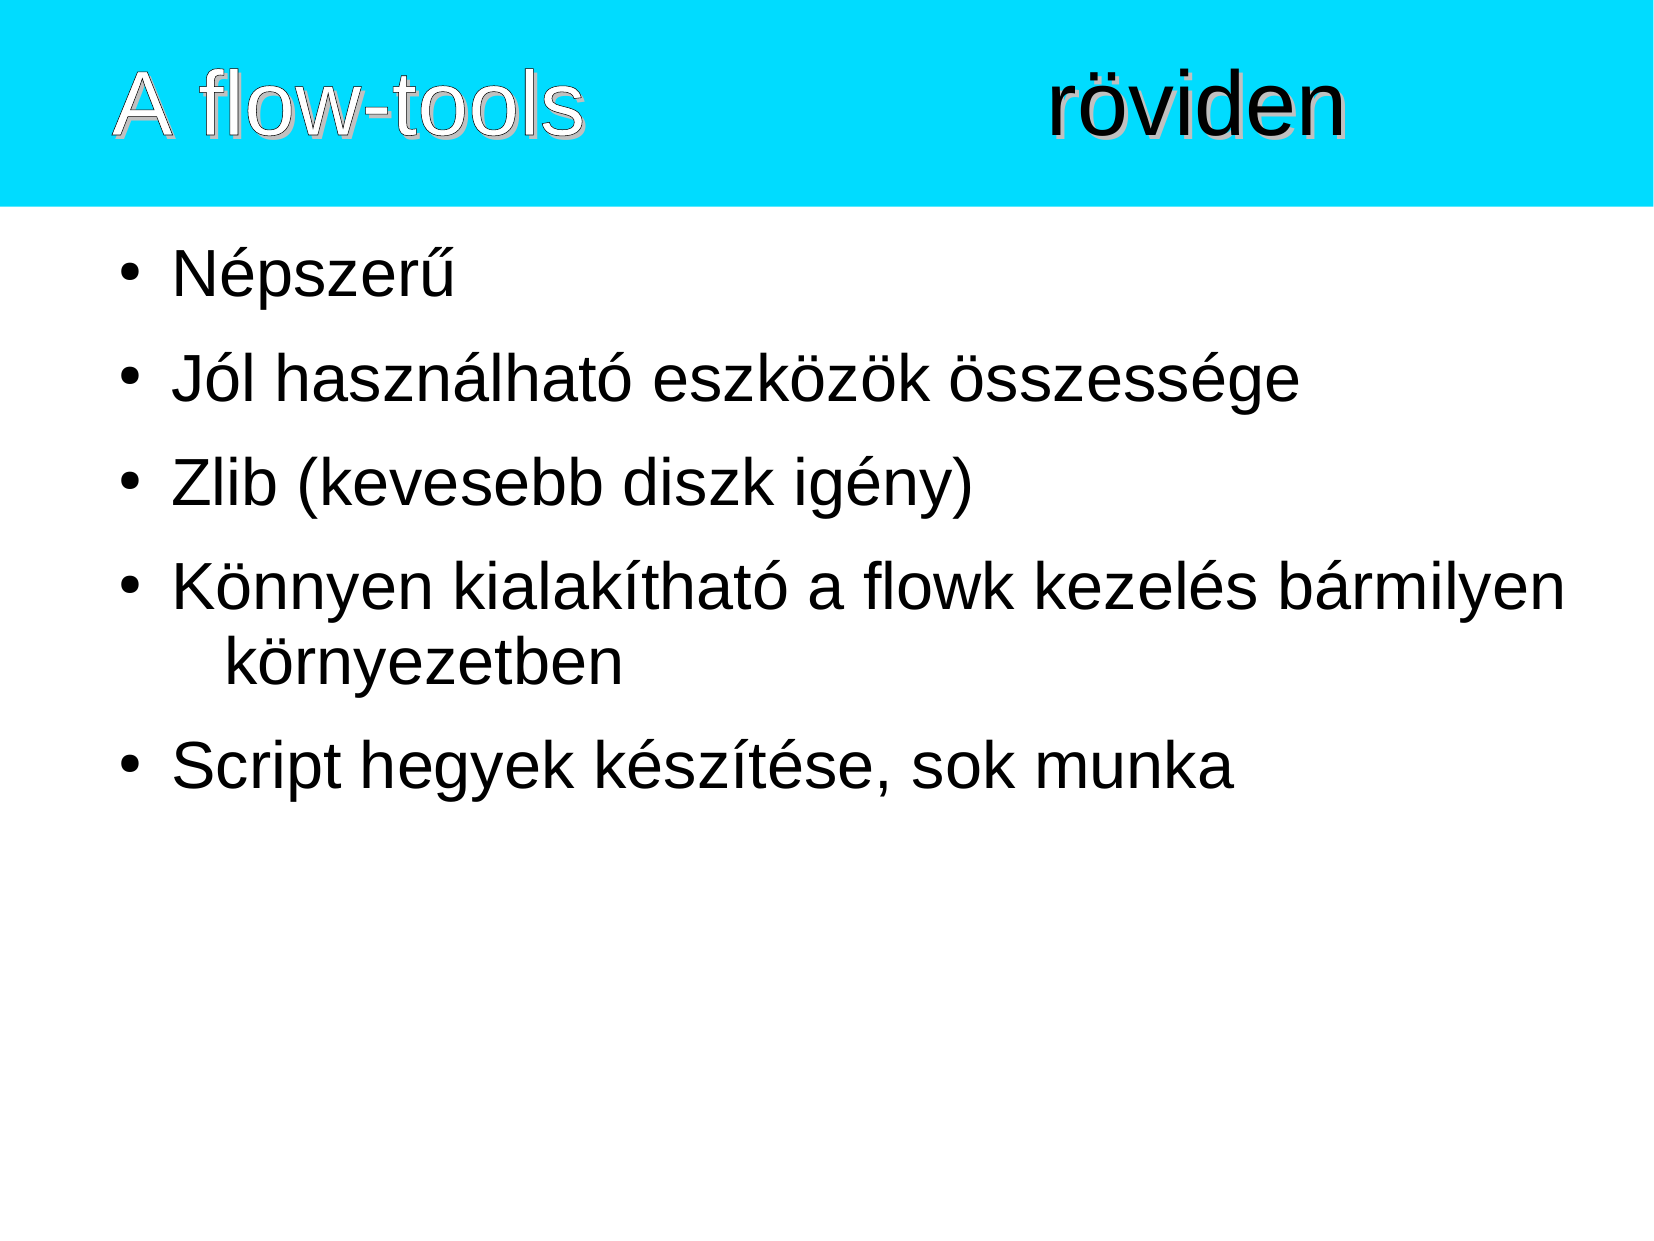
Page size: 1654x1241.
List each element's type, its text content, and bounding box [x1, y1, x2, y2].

title A flow-tools röviden [0, 0, 1654, 207]
list Népszerű Jól használható eszközök összessége Zlib (kevesebb diszk igény) Könnyen kialakítható a flowk kezelés bármilyen környezetben Script hegyek készítése, sok munka [82, 236, 1571, 1109]
